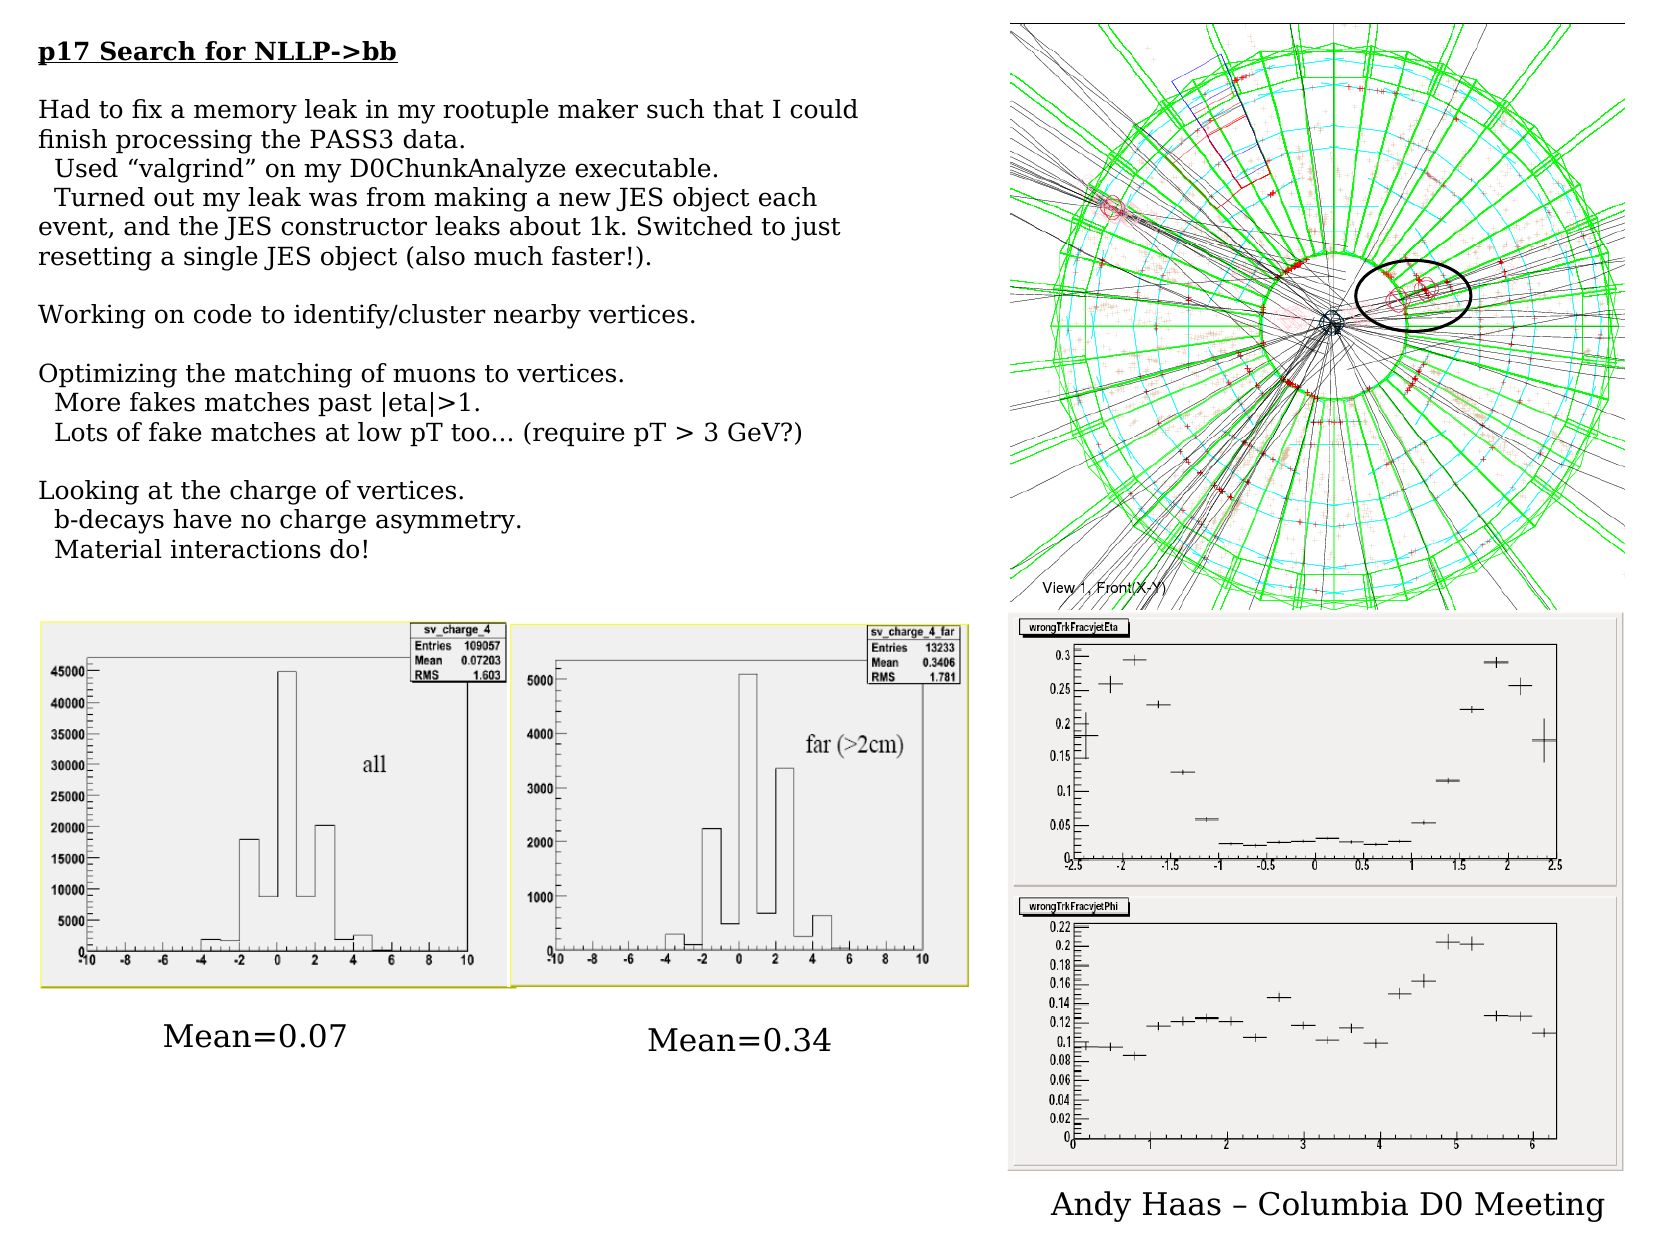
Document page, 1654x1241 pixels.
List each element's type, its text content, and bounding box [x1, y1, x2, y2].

text_box Mean=0.34 [647, 1022, 833, 1060]
text_box Mean=0.07 [162, 1018, 349, 1055]
text_box p17 Search for NLLP->bb Had to fix a memory leak in my rootuple maker such that I could finish processing the PASS3 data. Used “valgrind” on my D0ChunkAnalyze executable. Turned out my leak was from making a new JES object each event, and the JES constructor leaks about 1k. Switched to just resetting a single JES object (also much faster!). Working on code to identify/cluster nearby vertices. Optimizing the matching of muons to vertices. More fakes matches past |eta|>1. Lots of fake matches at low pT too... (require pT > 3 GeV?) Looking at the charge of vertices. b-decays have no charge asymmetry. Material interactions do! [38, 36, 864, 617]
picture [36, 615, 970, 996]
picture [1002, 23, 1631, 1177]
